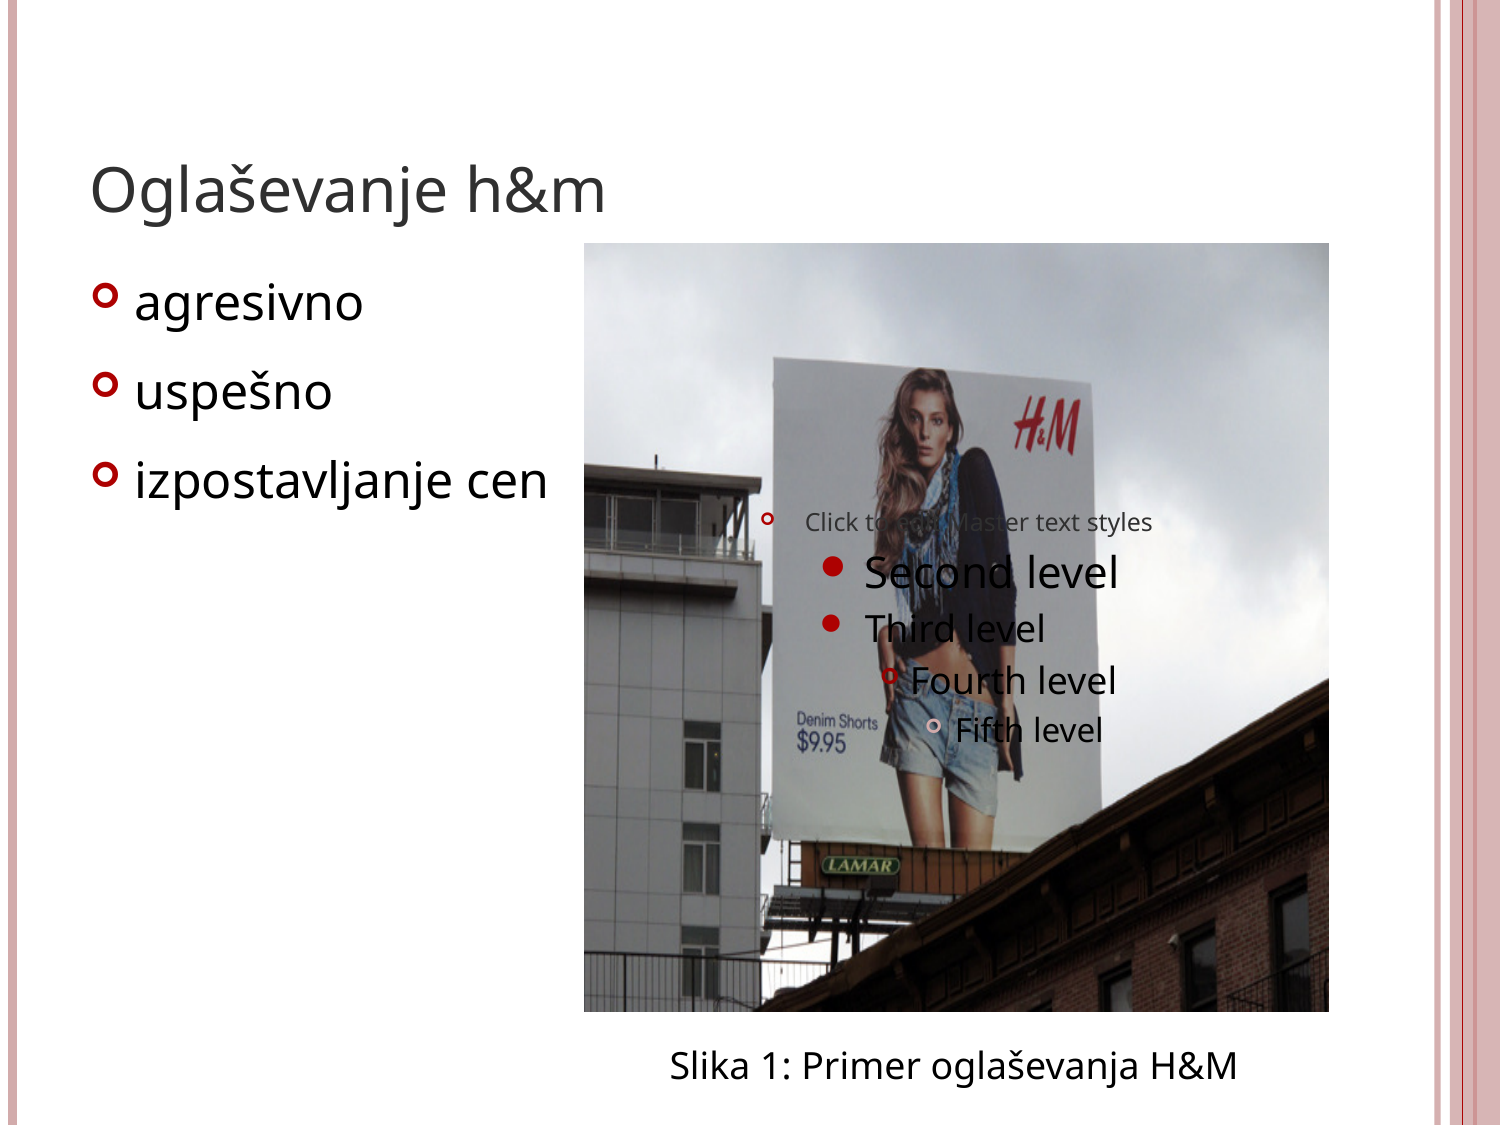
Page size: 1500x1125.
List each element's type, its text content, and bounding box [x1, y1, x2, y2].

title Oglaševanje h&m [75, 45, 1300, 233]
picture [584, 243, 1329, 1012]
text_box Slika 1: Primer oglaševanja H&M [654, 1034, 1255, 1095]
list agresivno uspešno izpostavljanje cen [75, 262, 675, 1013]
